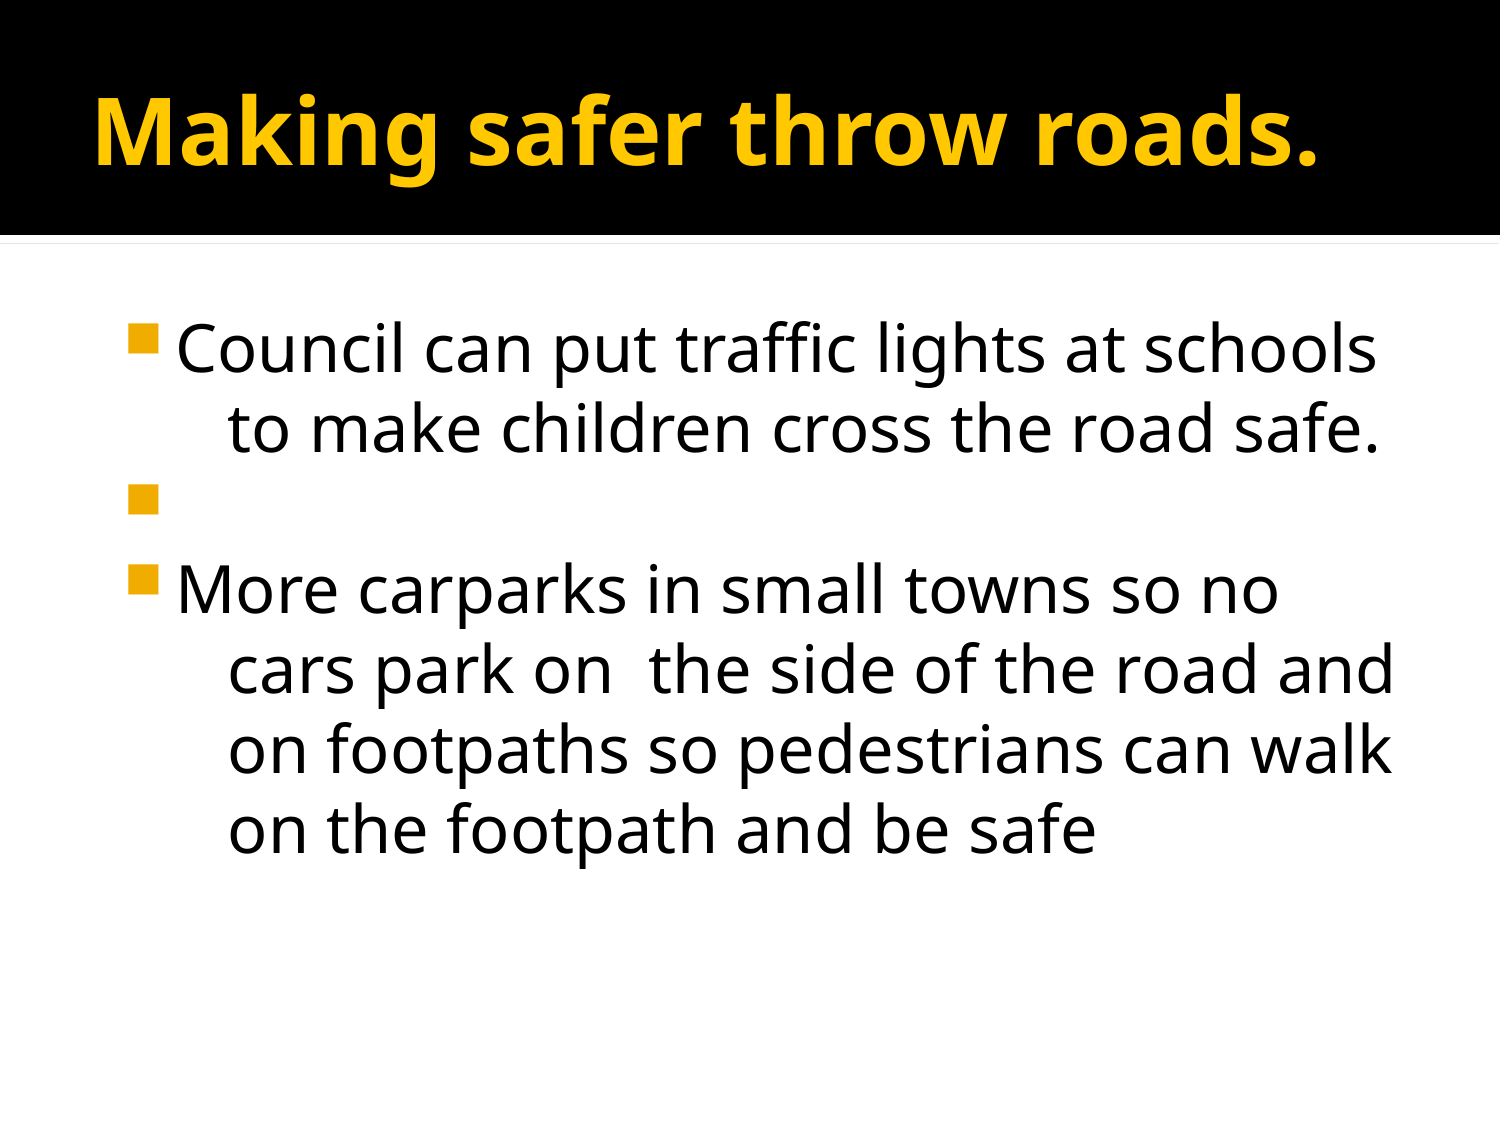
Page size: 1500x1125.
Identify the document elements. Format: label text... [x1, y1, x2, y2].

list Council can put traffic lights at schools to make children cross the road safe. More carparks in small towns so no cars park on the side of the road and on footpaths so pedestrians can walk on the footpath and be safe [75, 291, 1426, 1051]
title Making safer throw roads. [75, 25, 1426, 232]
